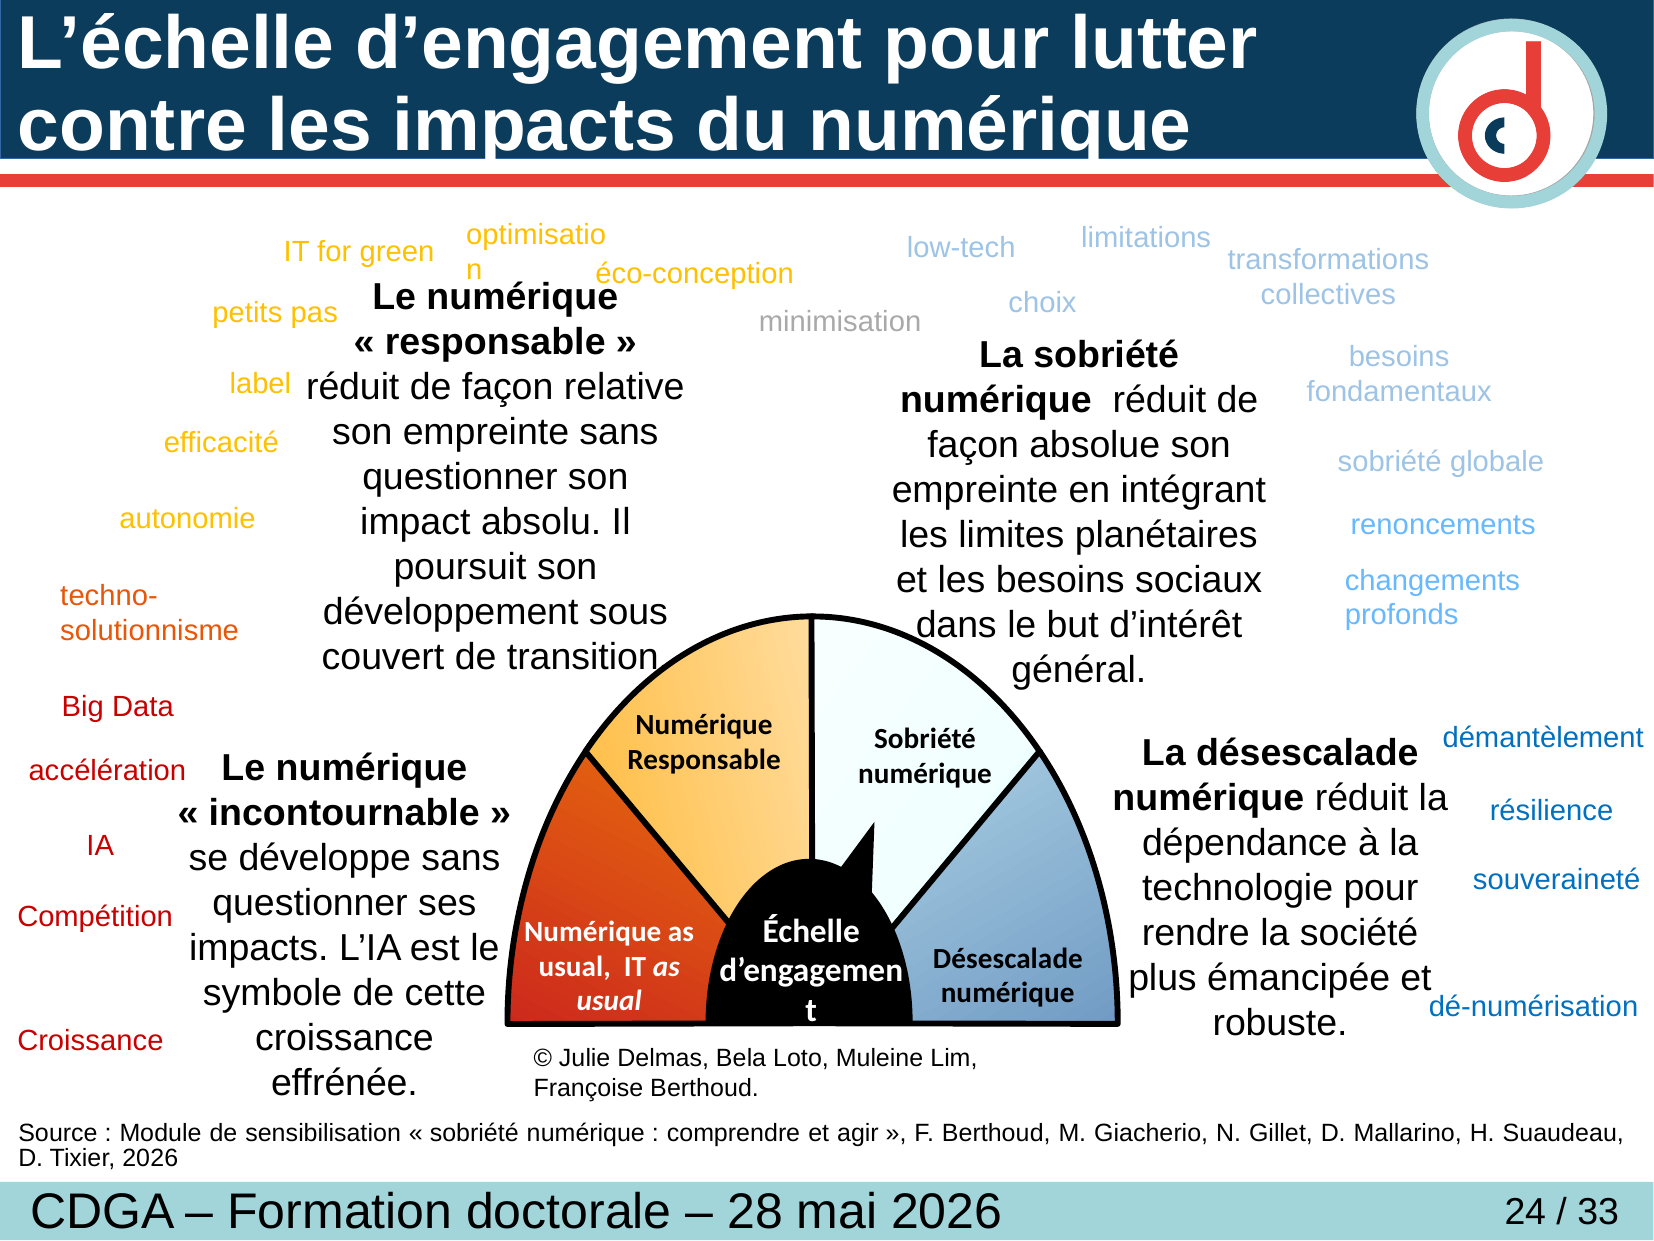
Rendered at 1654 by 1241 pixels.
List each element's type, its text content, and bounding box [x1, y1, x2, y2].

text_box Désescalade numérique [920, 931, 1097, 1017]
text_box accélération [13, 743, 213, 809]
text_box [520, 736, 1097, 931]
text_box besoins fondamentaux [1287, 329, 1522, 418]
text_box Échelle d’engagement [702, 901, 920, 1034]
text_box efficacité [148, 416, 287, 481]
text_box changements profonds [1330, 553, 1639, 619]
text_box label [214, 356, 287, 424]
text_box IA [71, 819, 153, 885]
text_box Source : Module de sensibilisation « sobriété numérique : comprendre et agir », F. Berthoud, M. Giacherio, N. Gillet, D. Mallarino, H. Suaudeau, D. Tixier, 2026 [3, 1113, 1643, 1179]
text_box La sobriété numérique réduit de façon absolue son empreinte en intégrant les limites planétaires et les besoins sociaux dans le but d’intérêt général. [871, 322, 1287, 714]
text_box résilience [1475, 783, 1635, 842]
text_box autonomie [104, 492, 287, 581]
text_box renoncements [1335, 498, 1580, 553]
text_box low-tech [892, 220, 1039, 286]
text_box Le numérique « responsable » réduit de façon relative son empreinte sans questionner son impact absolu. Il poursuit son développement sous couvert de transition. [287, 264, 703, 656]
text_box optimisation [451, 207, 637, 264]
text_box Numérique as usual, IT as usual [494, 904, 702, 1025]
text_box souveraineté [1464, 852, 1654, 913]
text_box [920, 1017, 1097, 1024]
text_box © Julie Delmas, Bela Loto, Muleine Lim, Françoise Berthoud. [518, 1034, 1097, 1110]
text_box Big Data [46, 679, 198, 736]
text_box Sobriété numérique [821, 711, 1029, 797]
text_box éco-conception [637, 246, 825, 335]
text_box [629, 616, 871, 711]
text_box transformations collectives [1206, 232, 1451, 321]
text_box La désescalade numérique réduit la dépendance à la technologie pour rendre la société plus émancipée et robuste. [1097, 720, 1464, 1111]
text_box Croissance [2, 1014, 193, 1079]
text_box choix [993, 276, 1109, 322]
text_box Numérique Responsable [579, 698, 829, 784]
title L’échelle d’engagement pour lutter contre les impacts du numérique [17, 11, 1412, 159]
text_box minimisation [744, 294, 943, 358]
text_box démantèlement [1428, 710, 1654, 778]
text_box petits pas [197, 285, 287, 374]
text_box Compétition [2, 889, 194, 955]
text_box IT for green [268, 225, 451, 298]
text_box sobriété globale [1323, 435, 1567, 524]
text_box techno-solutionnisme [45, 568, 287, 635]
text_box limitations [1066, 210, 1311, 299]
text_box dé-numérisation [1464, 979, 1654, 1040]
text_box Le numérique « incontournable » se développe sans questionner ses impacts. L’IA est le symbole de cette croissance effrénée. [161, 735, 528, 1113]
